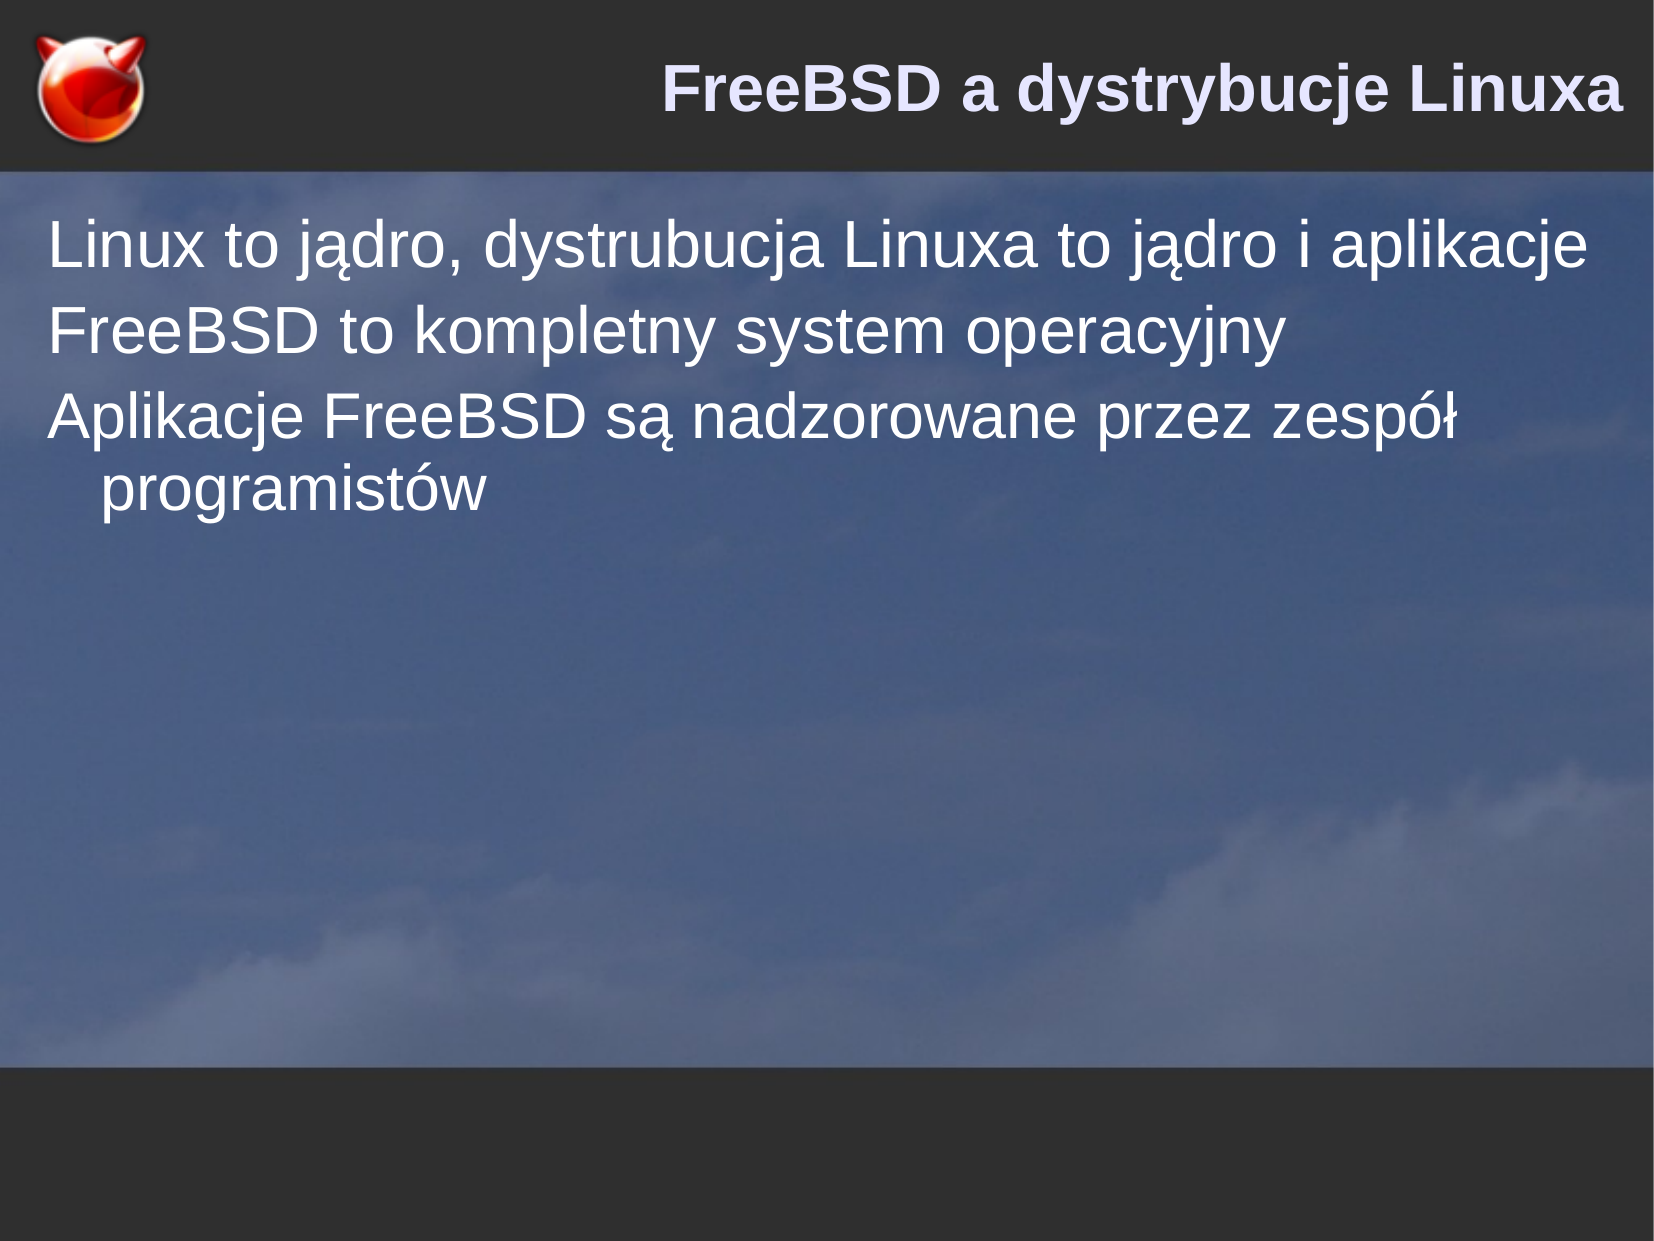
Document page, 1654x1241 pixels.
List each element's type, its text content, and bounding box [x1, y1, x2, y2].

title FreeBSD a dystrybucje Linuxa [155, 29, 1625, 148]
picture [0, 0, 1654, 1241]
list Linux to jądro, dystrubucja Linuxa to jądro i aplikacje FreeBSD to kompletny system operacyjny Aplikacje FreeBSD są nadzorowane przez zespół programistów [29, 206, 1625, 1034]
